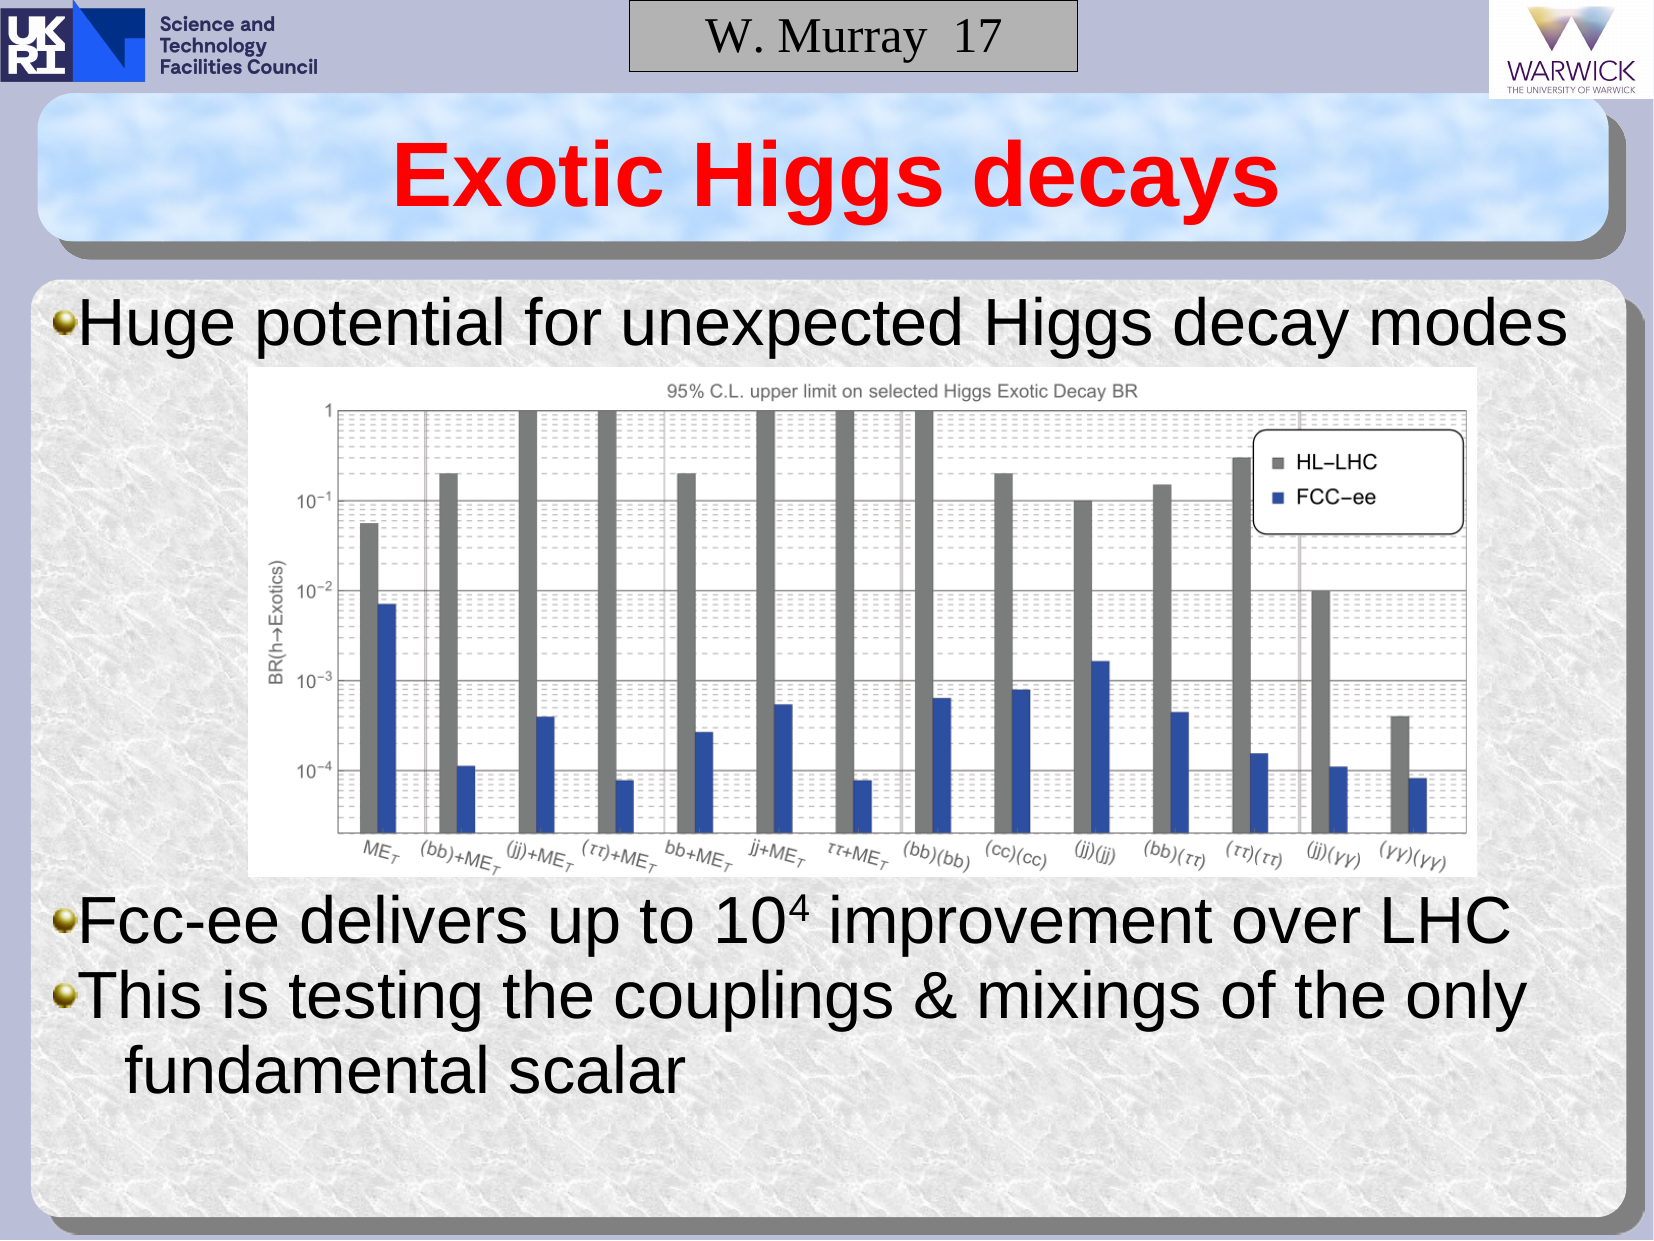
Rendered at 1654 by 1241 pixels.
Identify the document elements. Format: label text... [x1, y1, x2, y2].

picture [30, 279, 1627, 1218]
list Huge potential for unexpected Higgs decay modes Fcc-ee delivers up to 104 improvement over LHC This is testing the couplings & mixings of the only fundamental scalar [53, 285, 1588, 1193]
title Exotic Higgs decays [90, 101, 1584, 249]
picture [37, 0, 1654, 242]
picture [0, 0, 317, 82]
